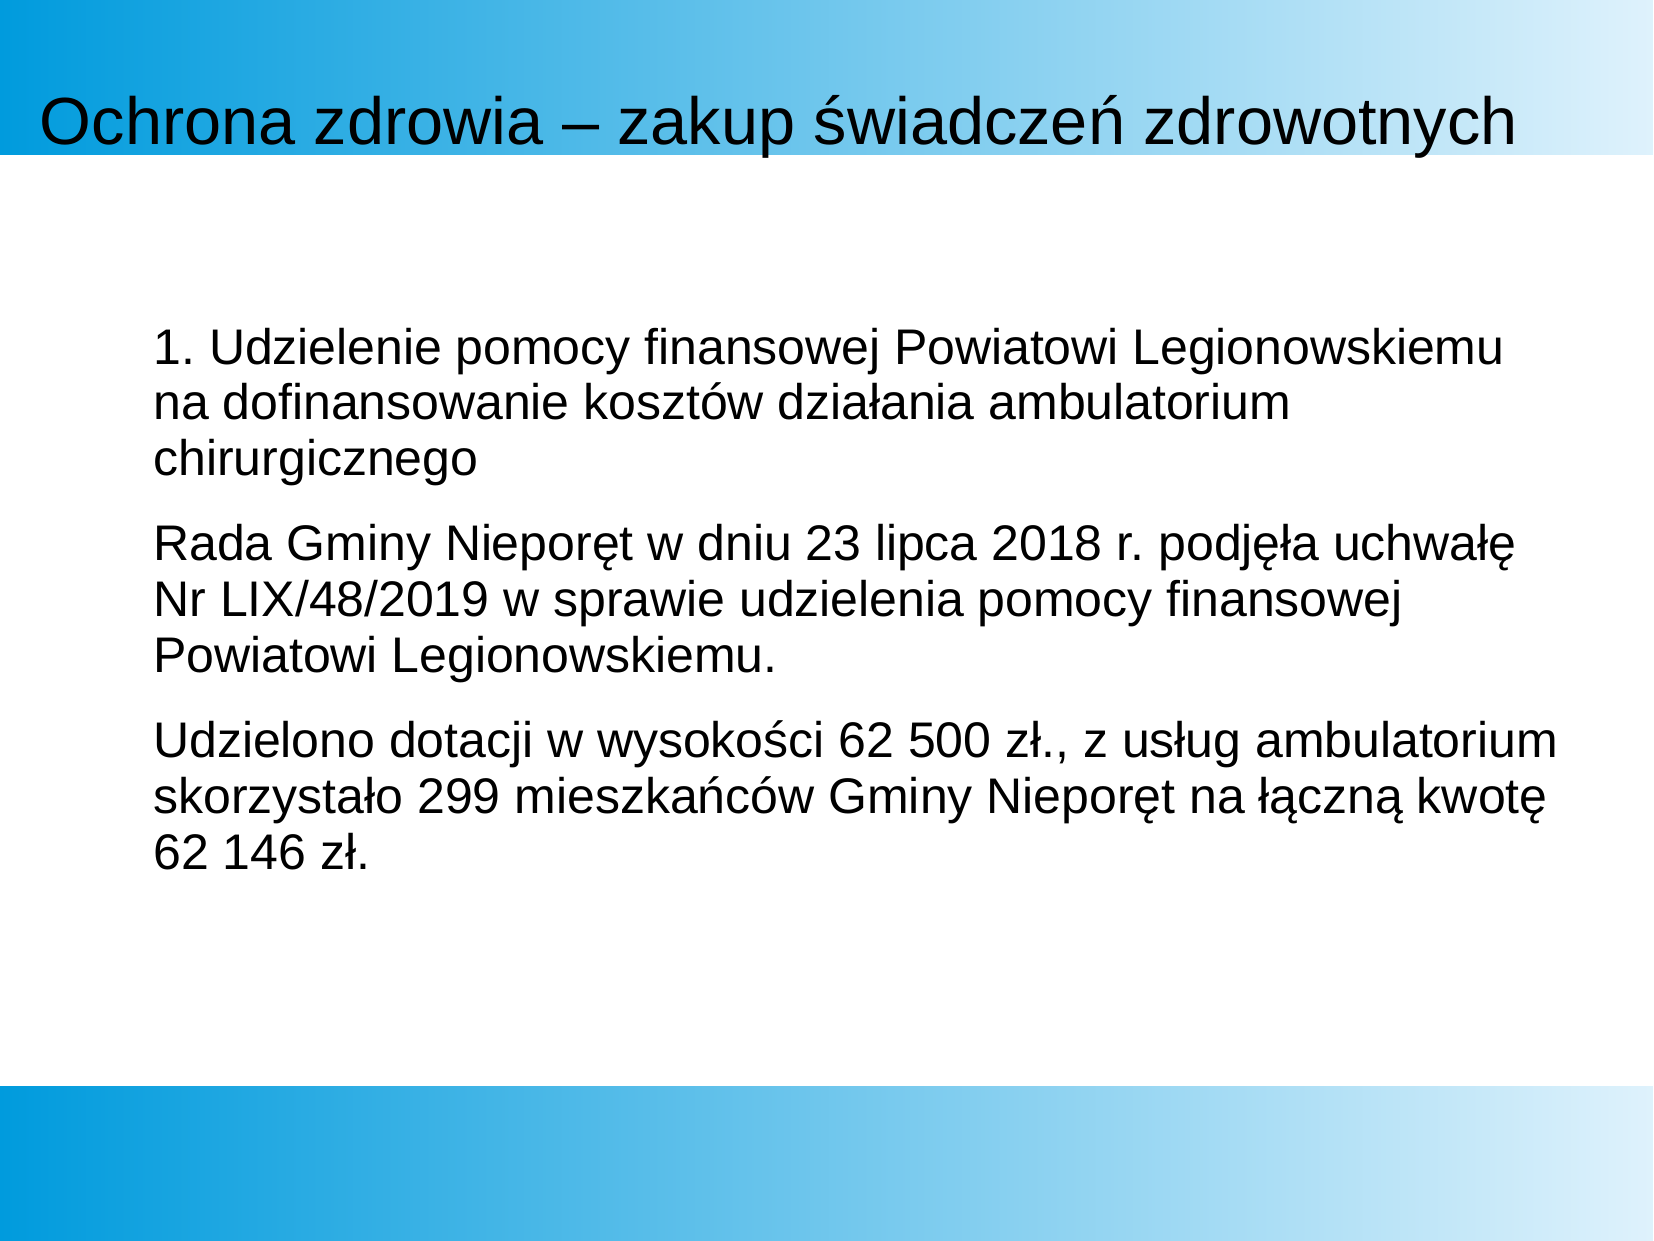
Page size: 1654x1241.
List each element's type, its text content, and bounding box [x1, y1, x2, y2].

list 1. Udzielenie pomocy finansowej Powiatowi Legionowskiemu na dofinansowanie kosztów działania ambulatorium chirurgicznego Rada Gminy Nieporęt w dniu 23 lipca 2018 r. podjęła uchwałę Nr LIX/48/2019 w sprawie udzielenia pomocy finansowej Powiatowi Legionowskiemu. Udzielono dotacji w wysokości 62 500 zł., z usług ambulatorium skorzystało 299 mieszkańców Gminy Nieporęt na łączną kwotę 62 146 zł. [82, 318, 1571, 1039]
title Ochrona zdrowia – zakup świadczeń zdrowotnych [35, 69, 1524, 175]
